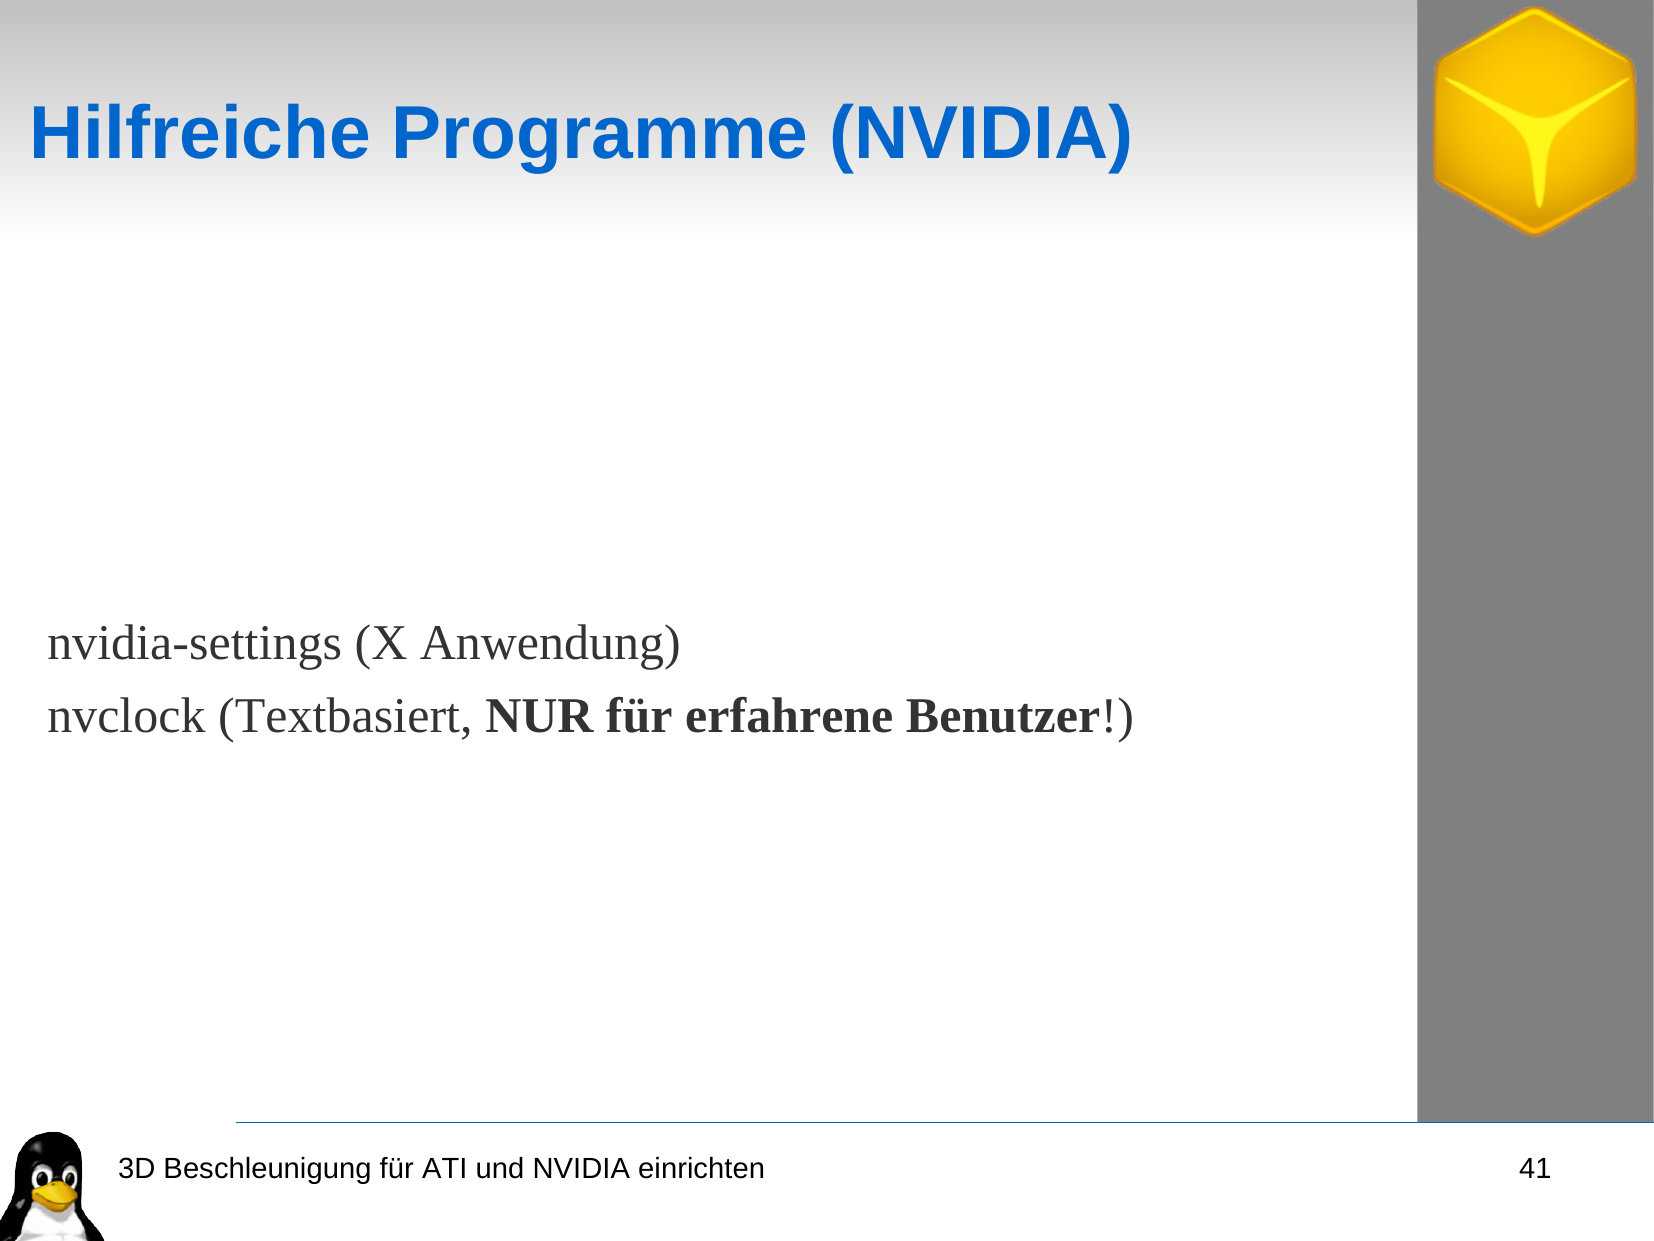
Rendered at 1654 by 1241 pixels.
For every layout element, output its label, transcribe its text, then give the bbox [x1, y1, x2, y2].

title Hilfreiche Programme (NVIDIA) [29, 29, 1388, 237]
picture [1433, 6, 1638, 237]
list nvidia-settings (X Anwendung) nvclock (Textbasiert, NUR für erfahrene Benutzer!) [29, 265, 1388, 1093]
picture [0, 1121, 148, 1241]
picture [139, 1160, 148, 1176]
